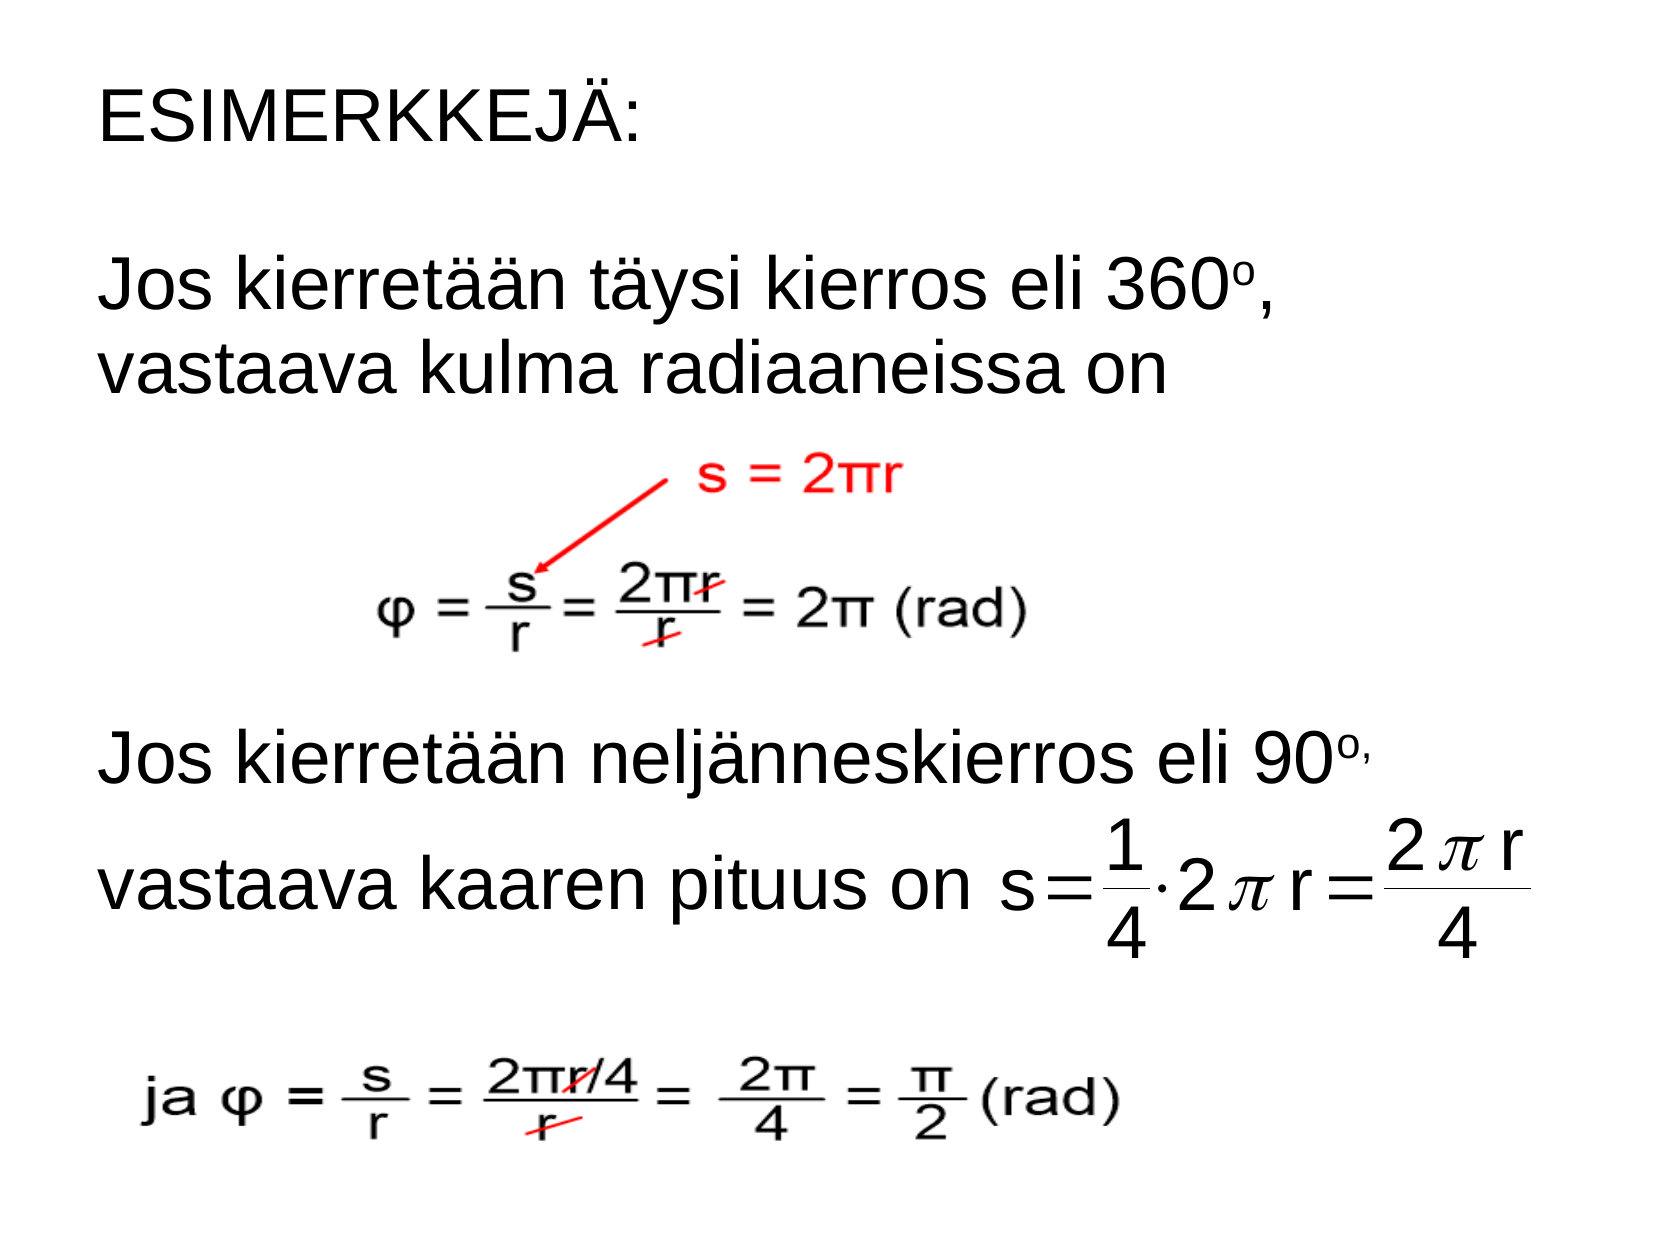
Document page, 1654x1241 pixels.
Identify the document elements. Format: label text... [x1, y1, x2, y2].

text_box Jos kierretään neljänneskierros eli 90o, vastaava kaaren pituus on [82, 708, 1595, 934]
chart [992, 803, 1538, 974]
picture [326, 417, 1076, 683]
picture [94, 1003, 1274, 1164]
text_box ESIMERKKEJÄ: Jos kierretään täysi kierros eli 360o, vastaava kulma radiaaneissa on [82, 66, 1607, 418]
